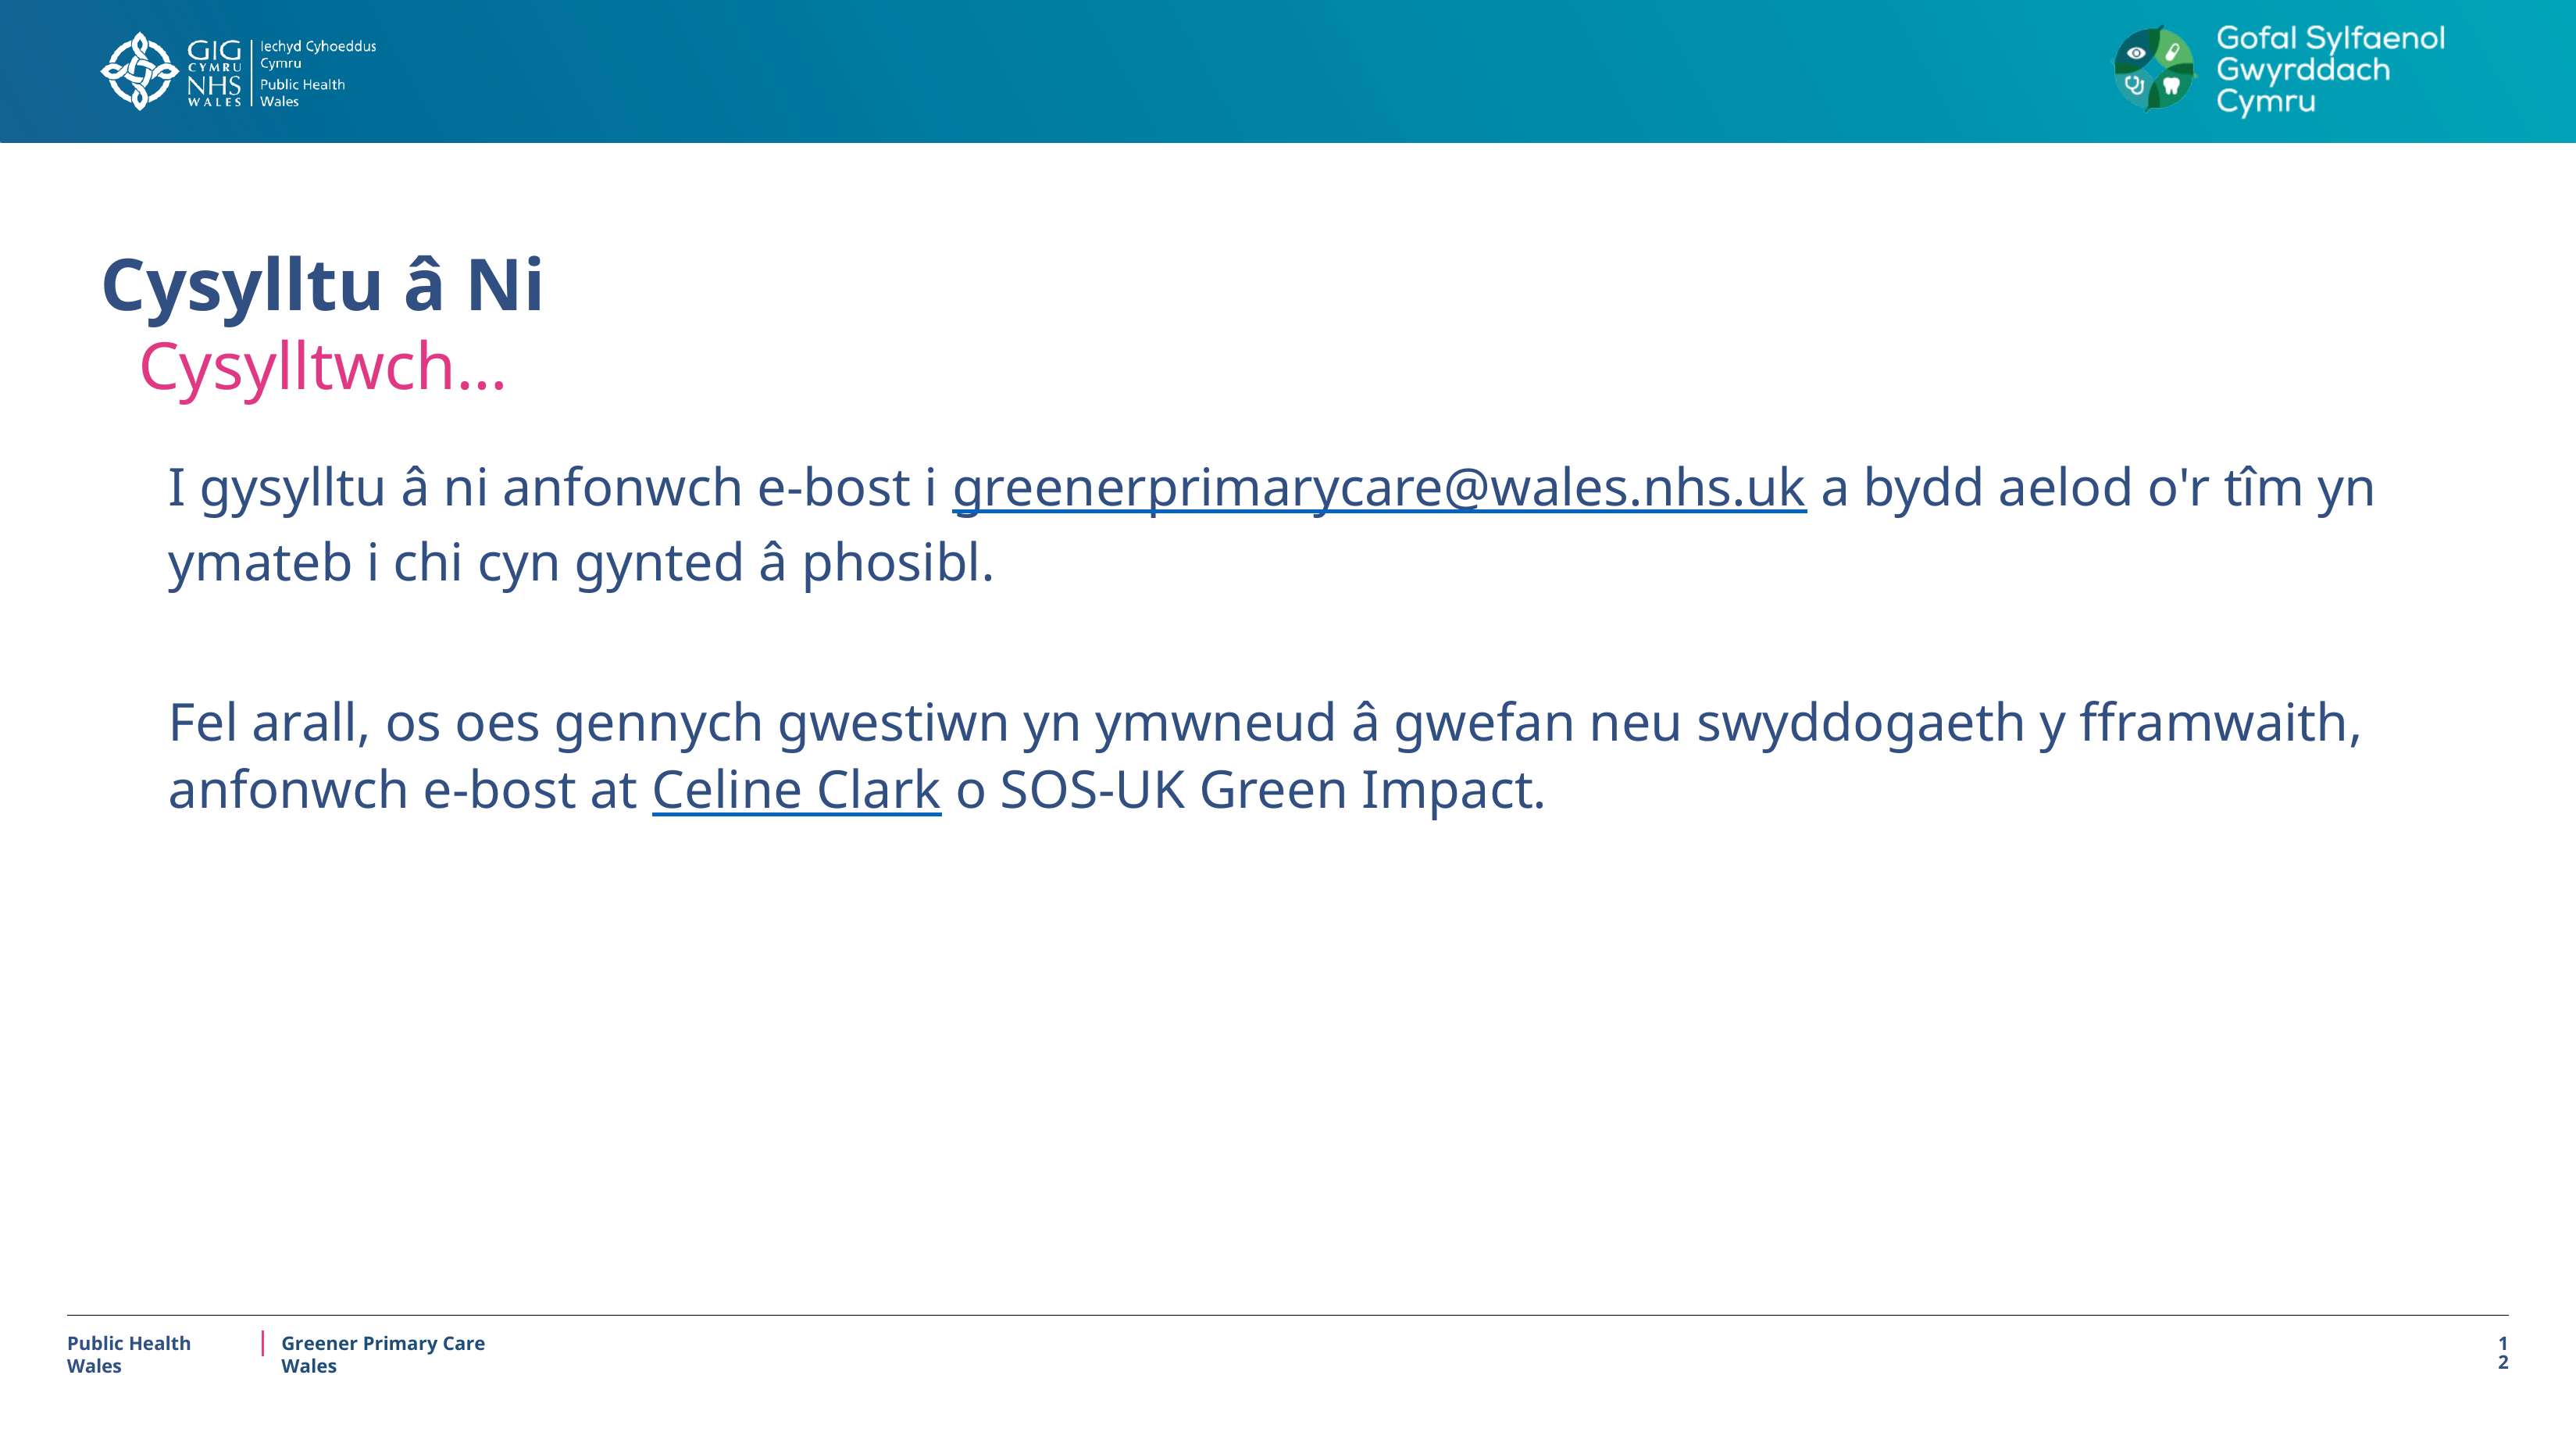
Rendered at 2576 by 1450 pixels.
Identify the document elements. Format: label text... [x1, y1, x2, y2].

text_box Public Health Wales [65, 1331, 248, 1356]
title Cysylltu â Ni Cysylltwch… [98, 237, 2196, 943]
text_box [2493, 1331, 2516, 1356]
text_box I gysylltu â ni anfonwch e-bost i greenerprimarycare@wales.nhs.uk a bydd aelod o'r tîm yn ymateb i chi cyn gynted â phosibl. Fel arall, os oes gennych gwestiwn yn ymwneud â gwefan neu swyddogaeth y fframwaith, anfonwch e-bost at Celine Clark o SOS-UK Green Impact. [168, 447, 2408, 888]
picture [2060, 0, 2494, 163]
text_box Greener Primary Care Wales [280, 1331, 543, 1355]
